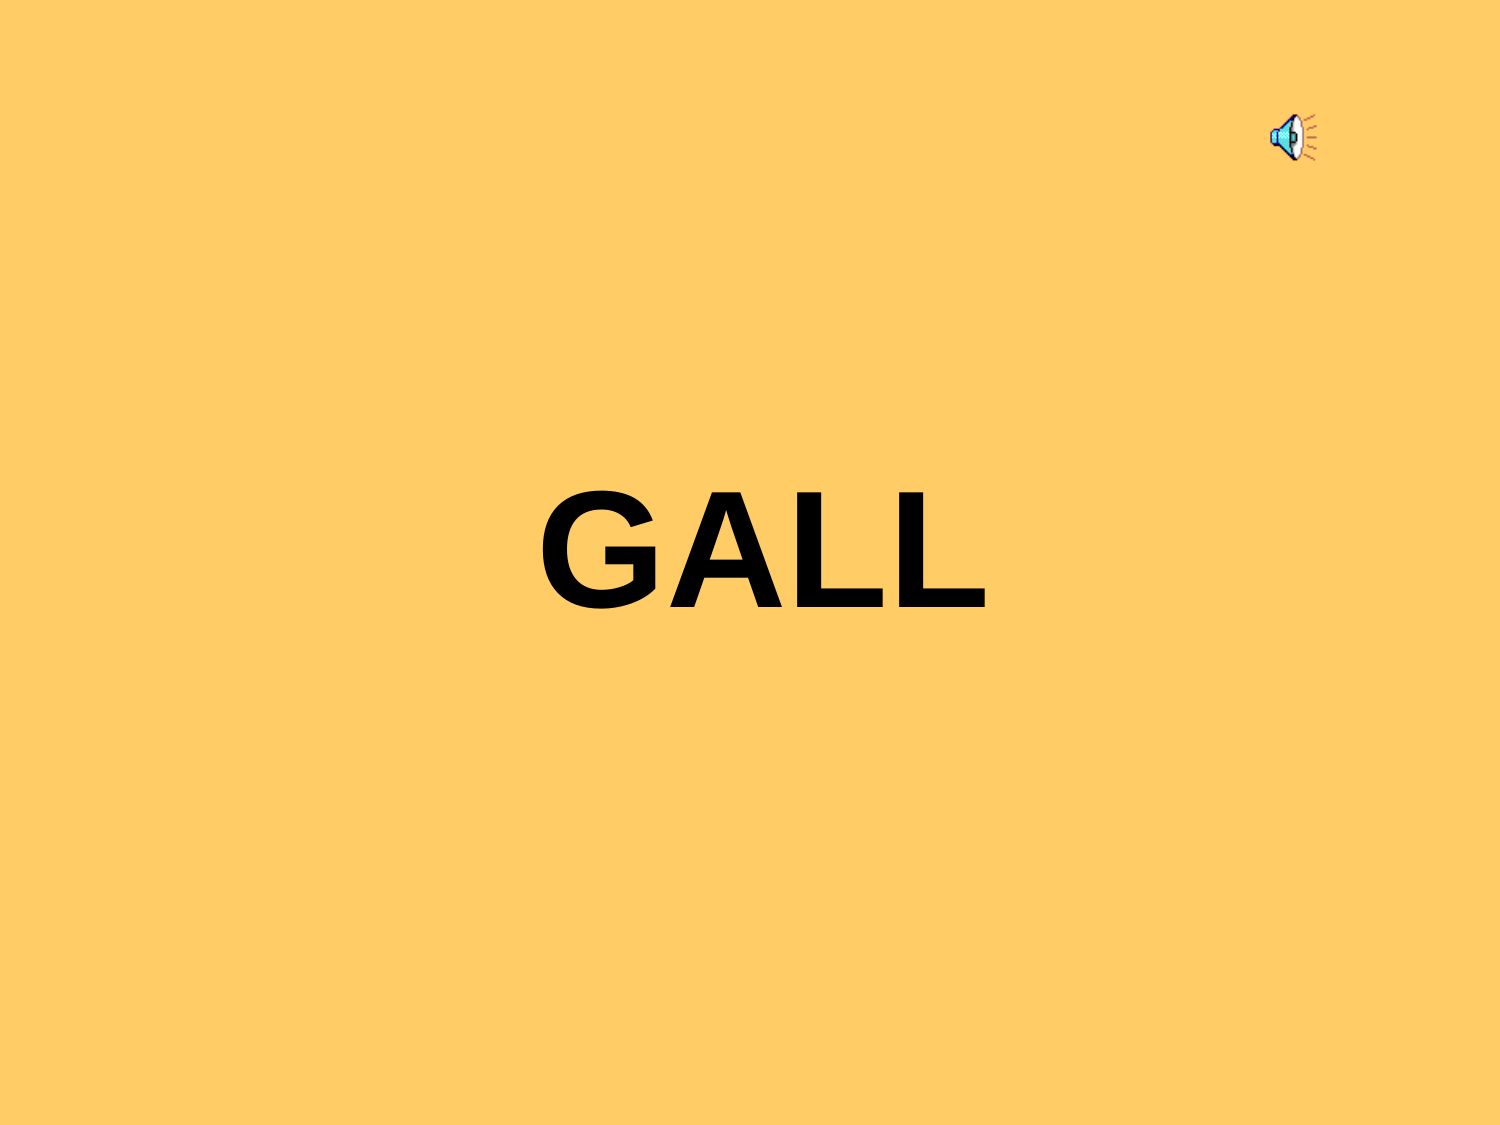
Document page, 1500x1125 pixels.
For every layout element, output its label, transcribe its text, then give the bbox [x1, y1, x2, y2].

title GALL [88, 442, 1439, 658]
picture [1269, 113, 1320, 164]
